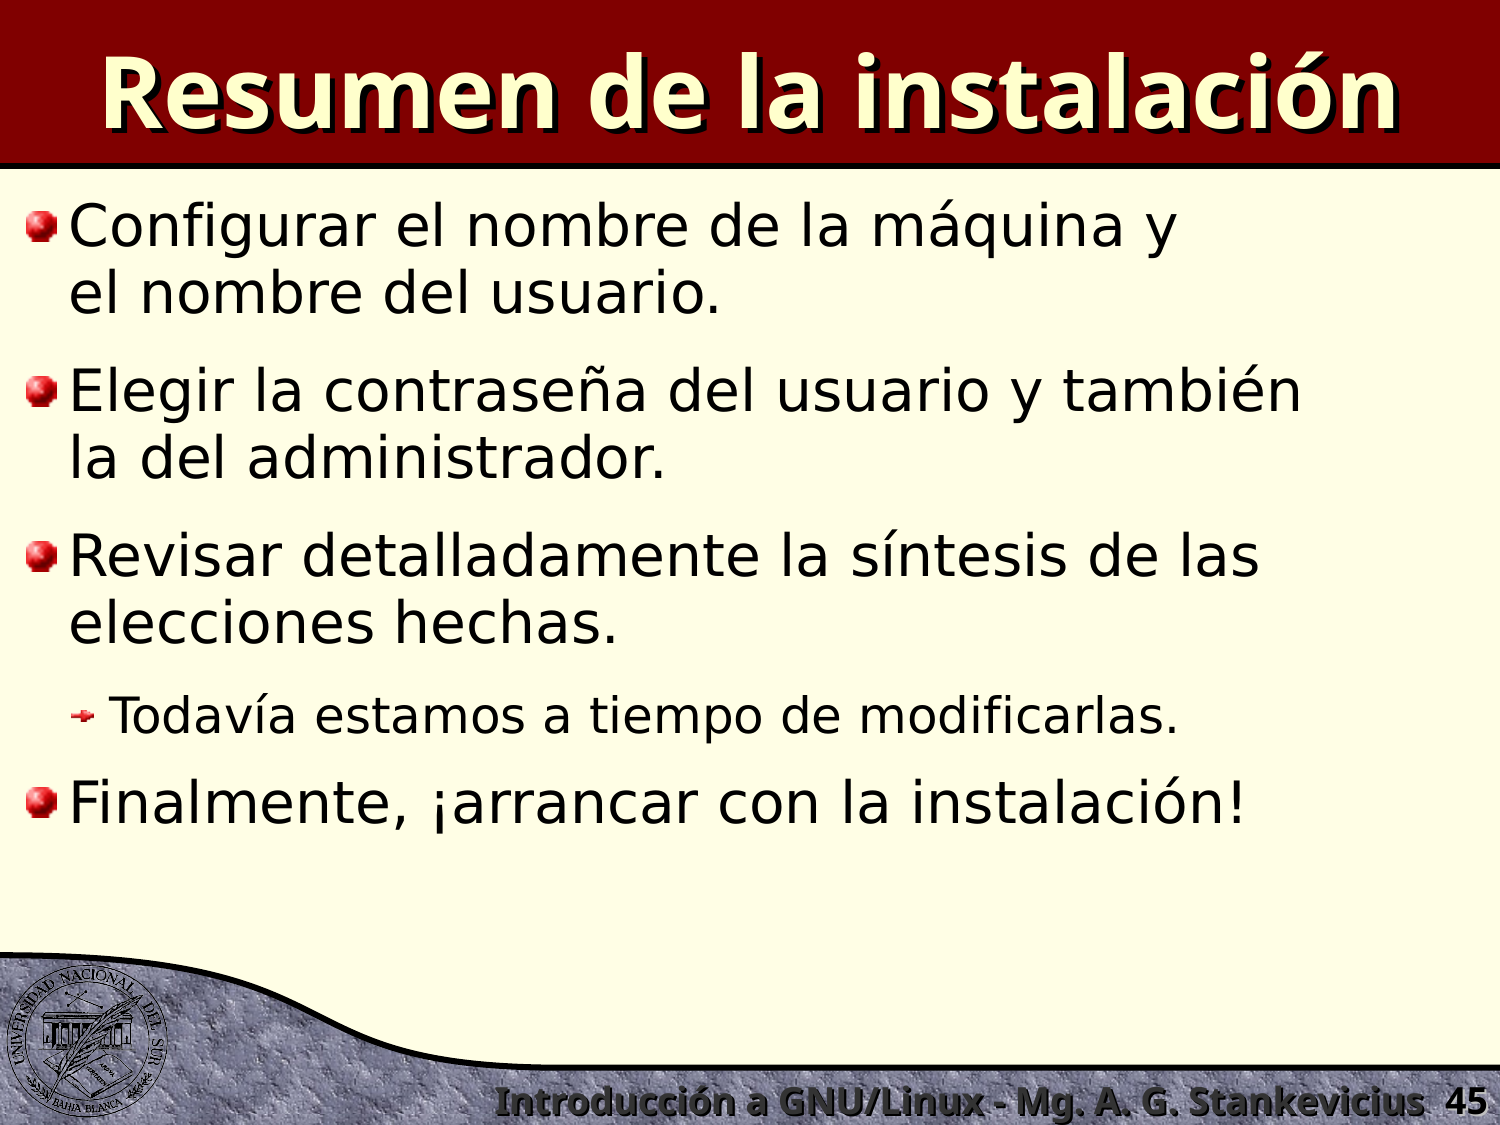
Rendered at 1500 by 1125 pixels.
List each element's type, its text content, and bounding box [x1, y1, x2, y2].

title Resumen de la instalación [15, 12, 1485, 153]
picture [0, 956, 1500, 1125]
picture [1059, 1100, 1065, 1110]
list Configurar el nombre de la máquina y el nombre del usuario. Elegir la contraseña del usuario y también la del administrador. Revisar detalladamente la síntesis de las elecciones hechas. Todavía estamos a tiempo de modificarlas. Finalmente, ¡arrancar con la instalación! [11, 192, 1486, 935]
